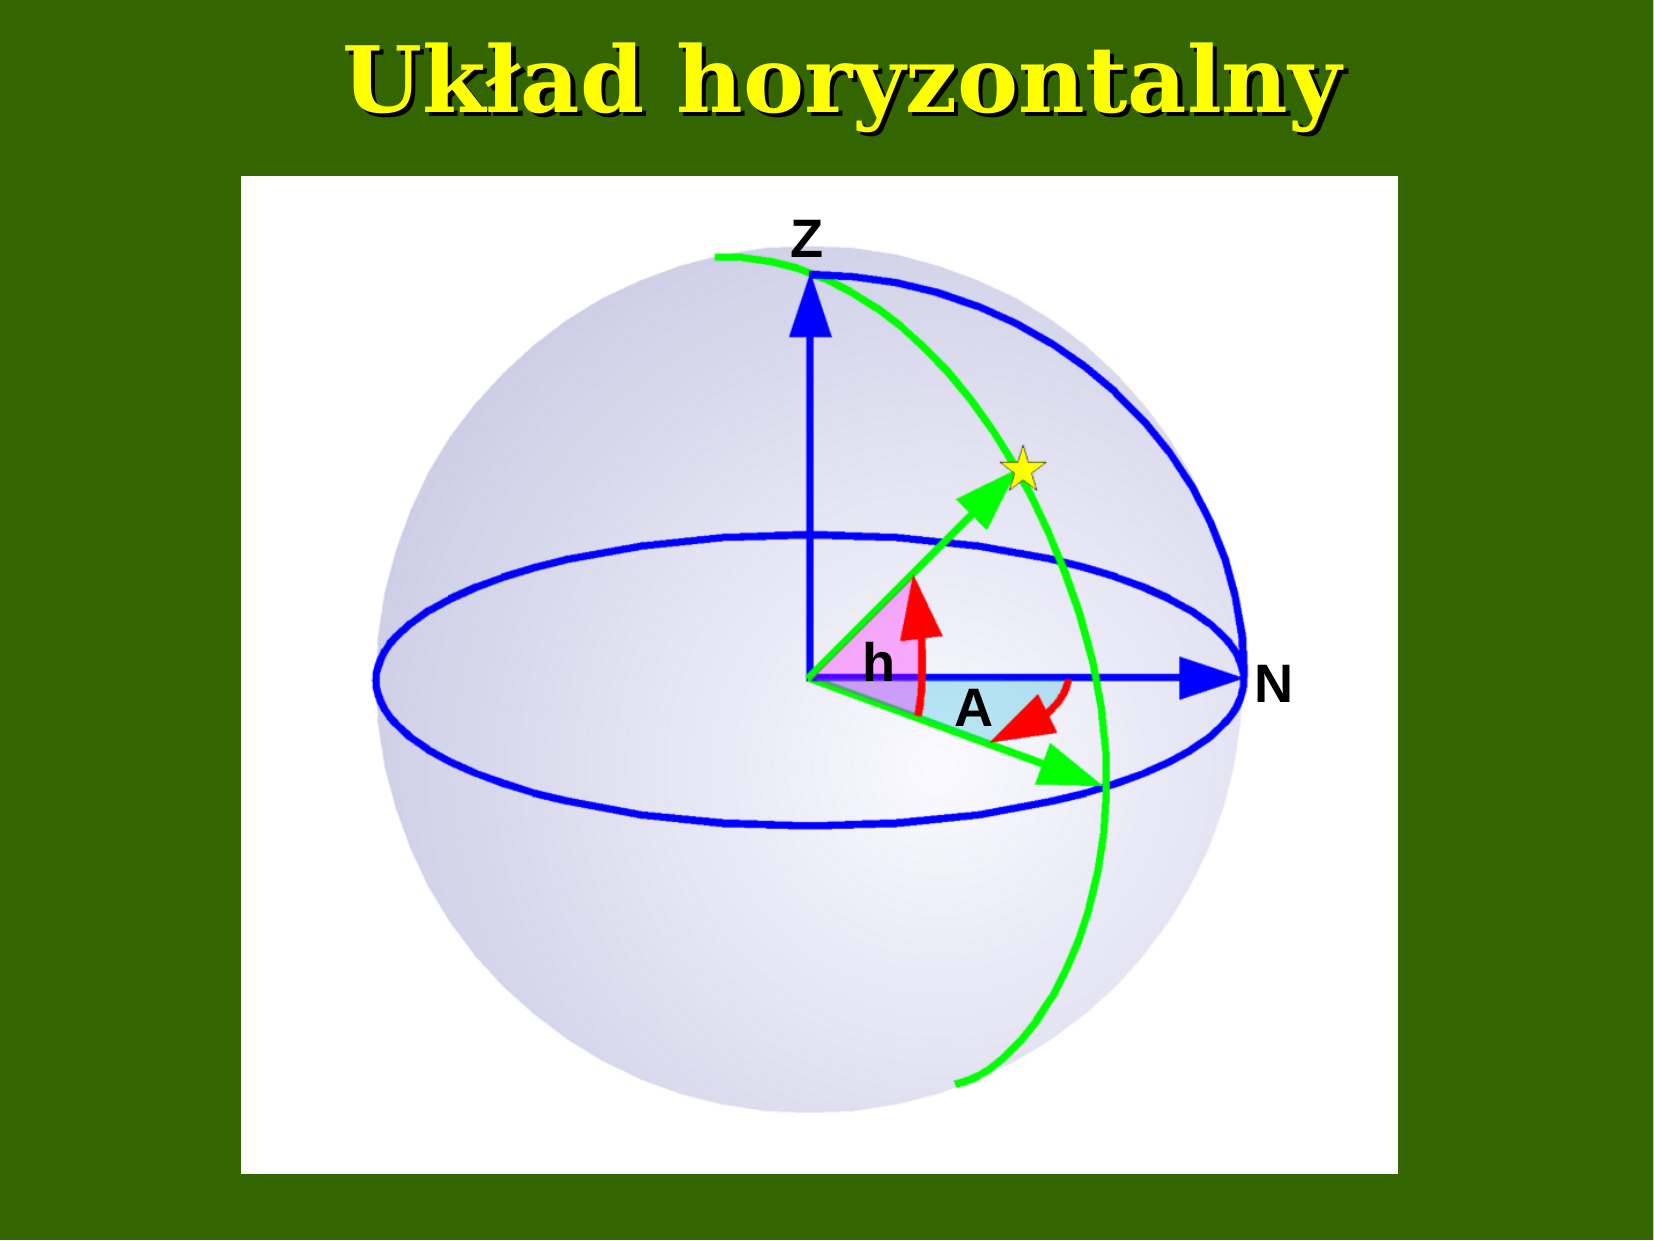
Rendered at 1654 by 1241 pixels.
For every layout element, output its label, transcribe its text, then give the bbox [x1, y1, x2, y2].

text_box h [847, 625, 911, 701]
text_box A [940, 669, 1010, 746]
picture [241, 176, 1398, 1174]
title Układ horyzontalny [98, 26, 1587, 135]
text_box Z [776, 201, 839, 277]
text_box N [1239, 646, 1309, 727]
